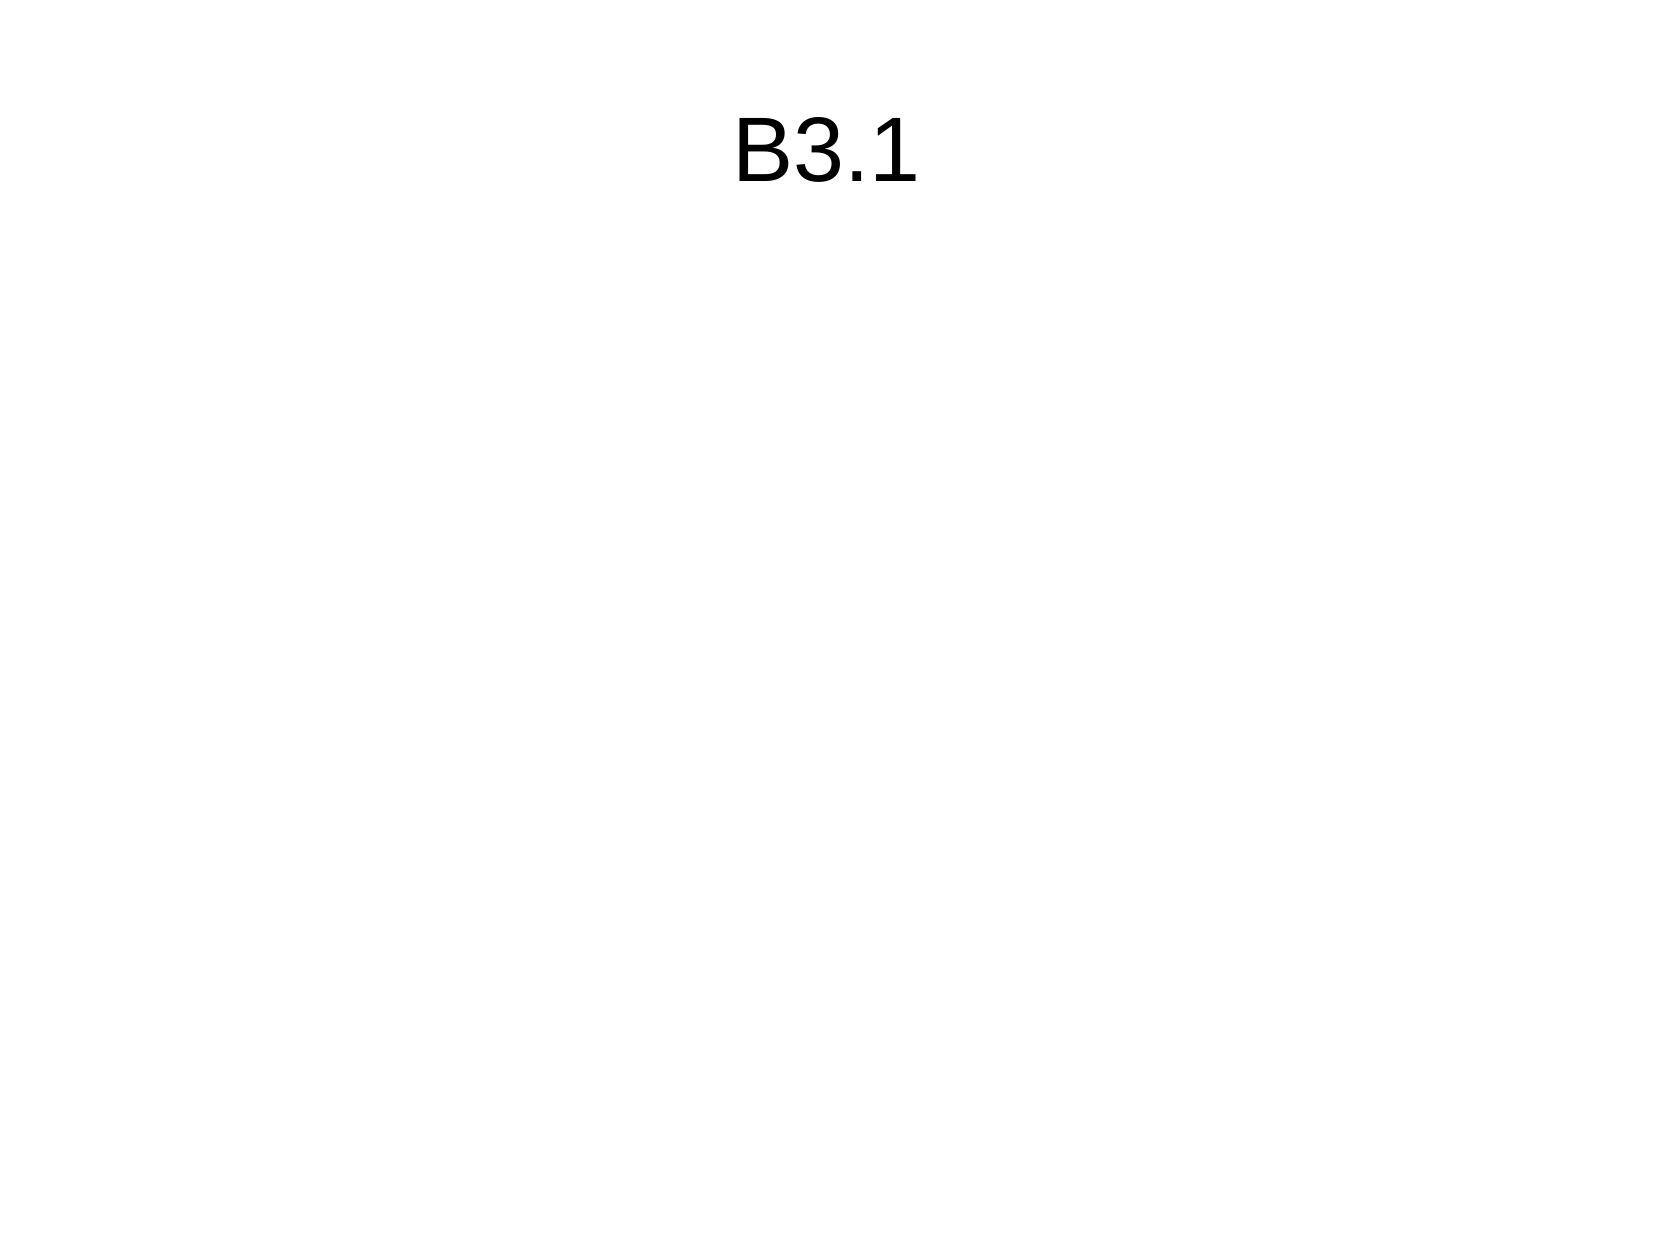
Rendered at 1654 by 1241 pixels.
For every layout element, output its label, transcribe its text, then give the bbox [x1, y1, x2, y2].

title B3.1 [82, 56, 1571, 250]
